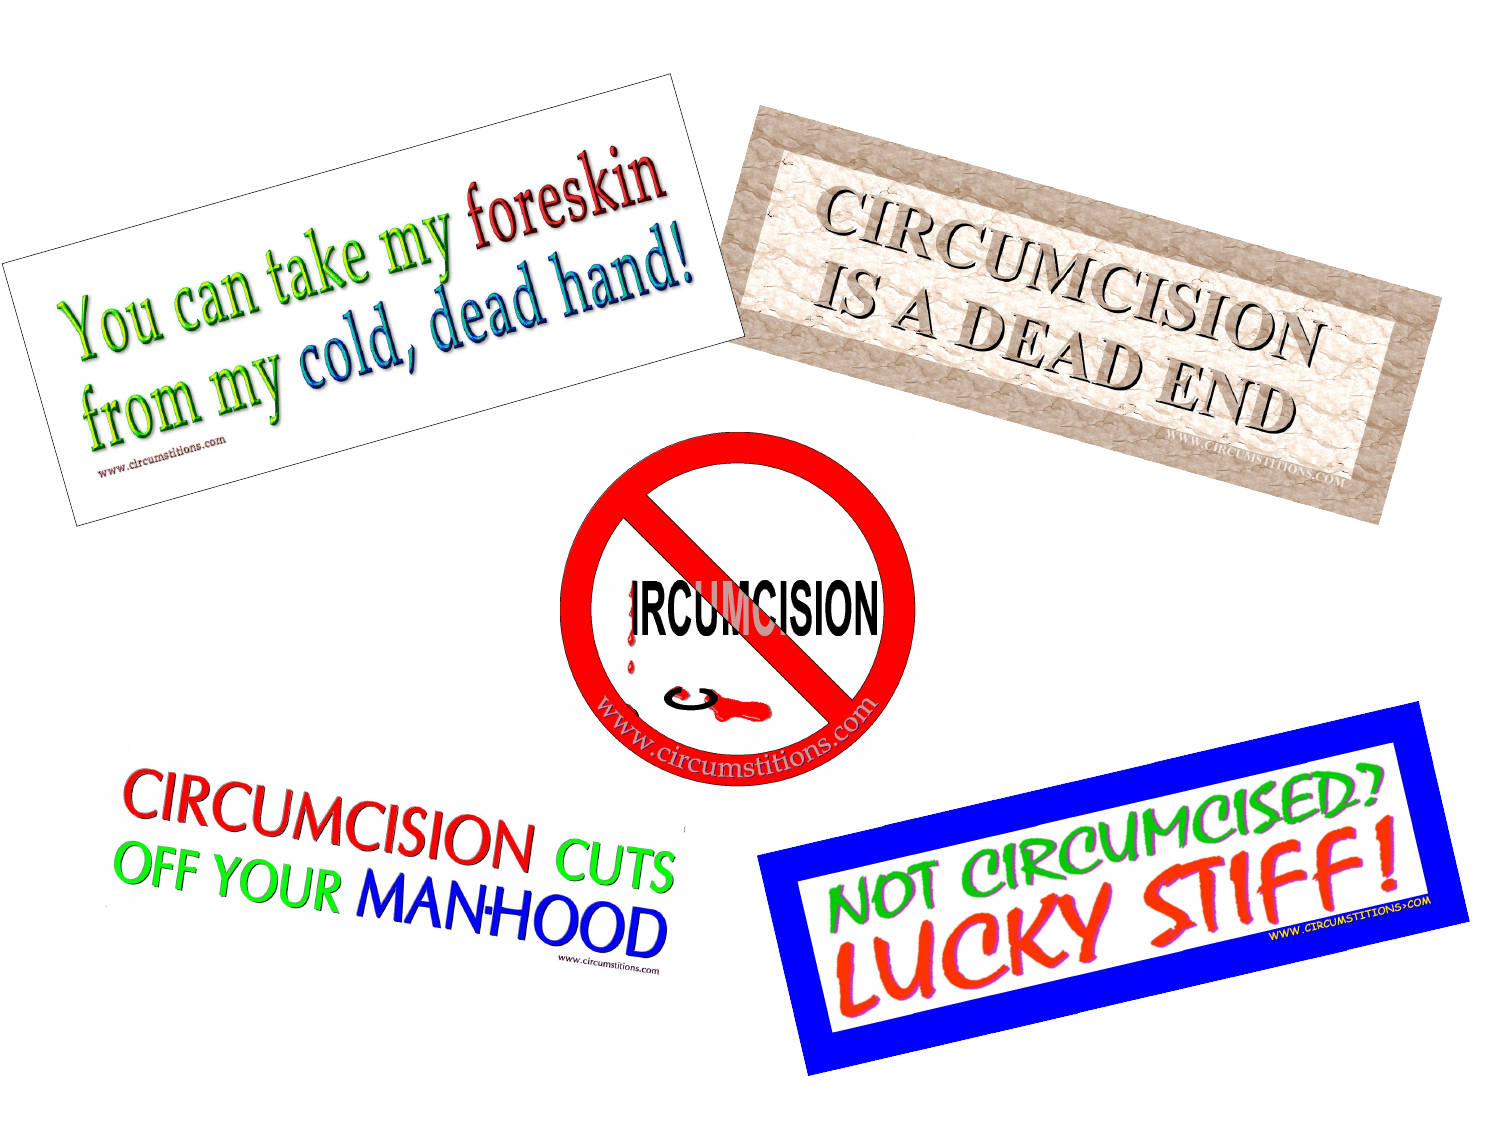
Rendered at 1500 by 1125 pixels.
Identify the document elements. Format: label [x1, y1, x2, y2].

picture [756, 700, 1470, 1076]
picture [76, 432, 916, 1012]
picture [2, 74, 1442, 526]
